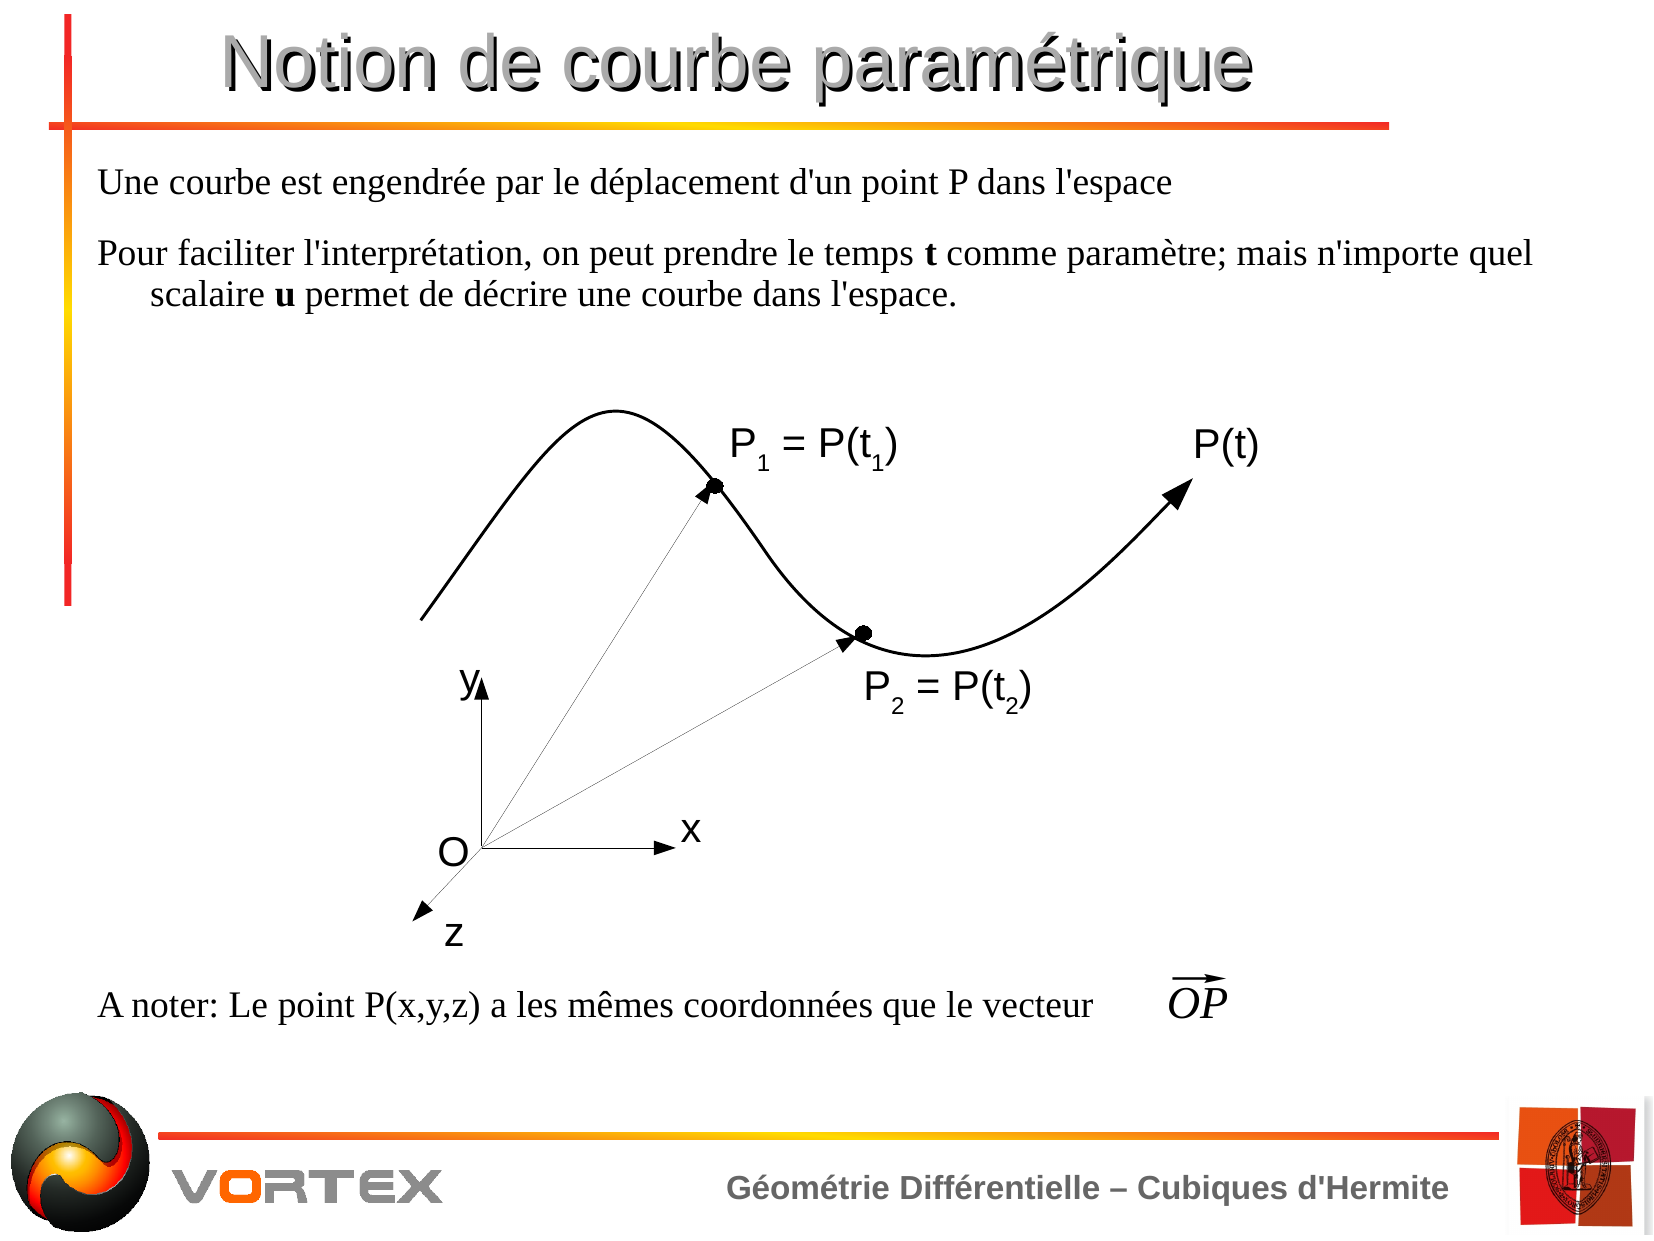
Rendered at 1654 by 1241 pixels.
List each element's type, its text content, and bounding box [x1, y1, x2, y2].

text_box z [429, 901, 524, 969]
title Notion de courbe paramétrique [82, 4, 1392, 120]
text_box P(t) [1178, 413, 1313, 533]
text_box O [422, 821, 518, 889]
picture [1505, 1096, 1653, 1235]
chart [1159, 971, 1236, 1032]
list Une courbe est engendrée par le déplacement d'un point P dans l'espace Pour faciliter l'interprétation, on peut prendre le temps t comme paramètre; mais n'importe quel scalaire u permet de décrire une courbe dans l'espace. A noter: Le point P(x,y,z) a les mêmes coordonnées que le vecteur [79, 160, 1569, 1103]
text_box P2 = P(t2) [848, 655, 1088, 797]
text_box O [485, 821, 518, 845]
text_box P1 = P(t1) [714, 412, 938, 554]
text_box x [665, 797, 761, 866]
picture [11, 1092, 443, 1232]
text_box y [444, 647, 540, 715]
text_box [855, 625, 872, 641]
text_box [706, 478, 714, 494]
